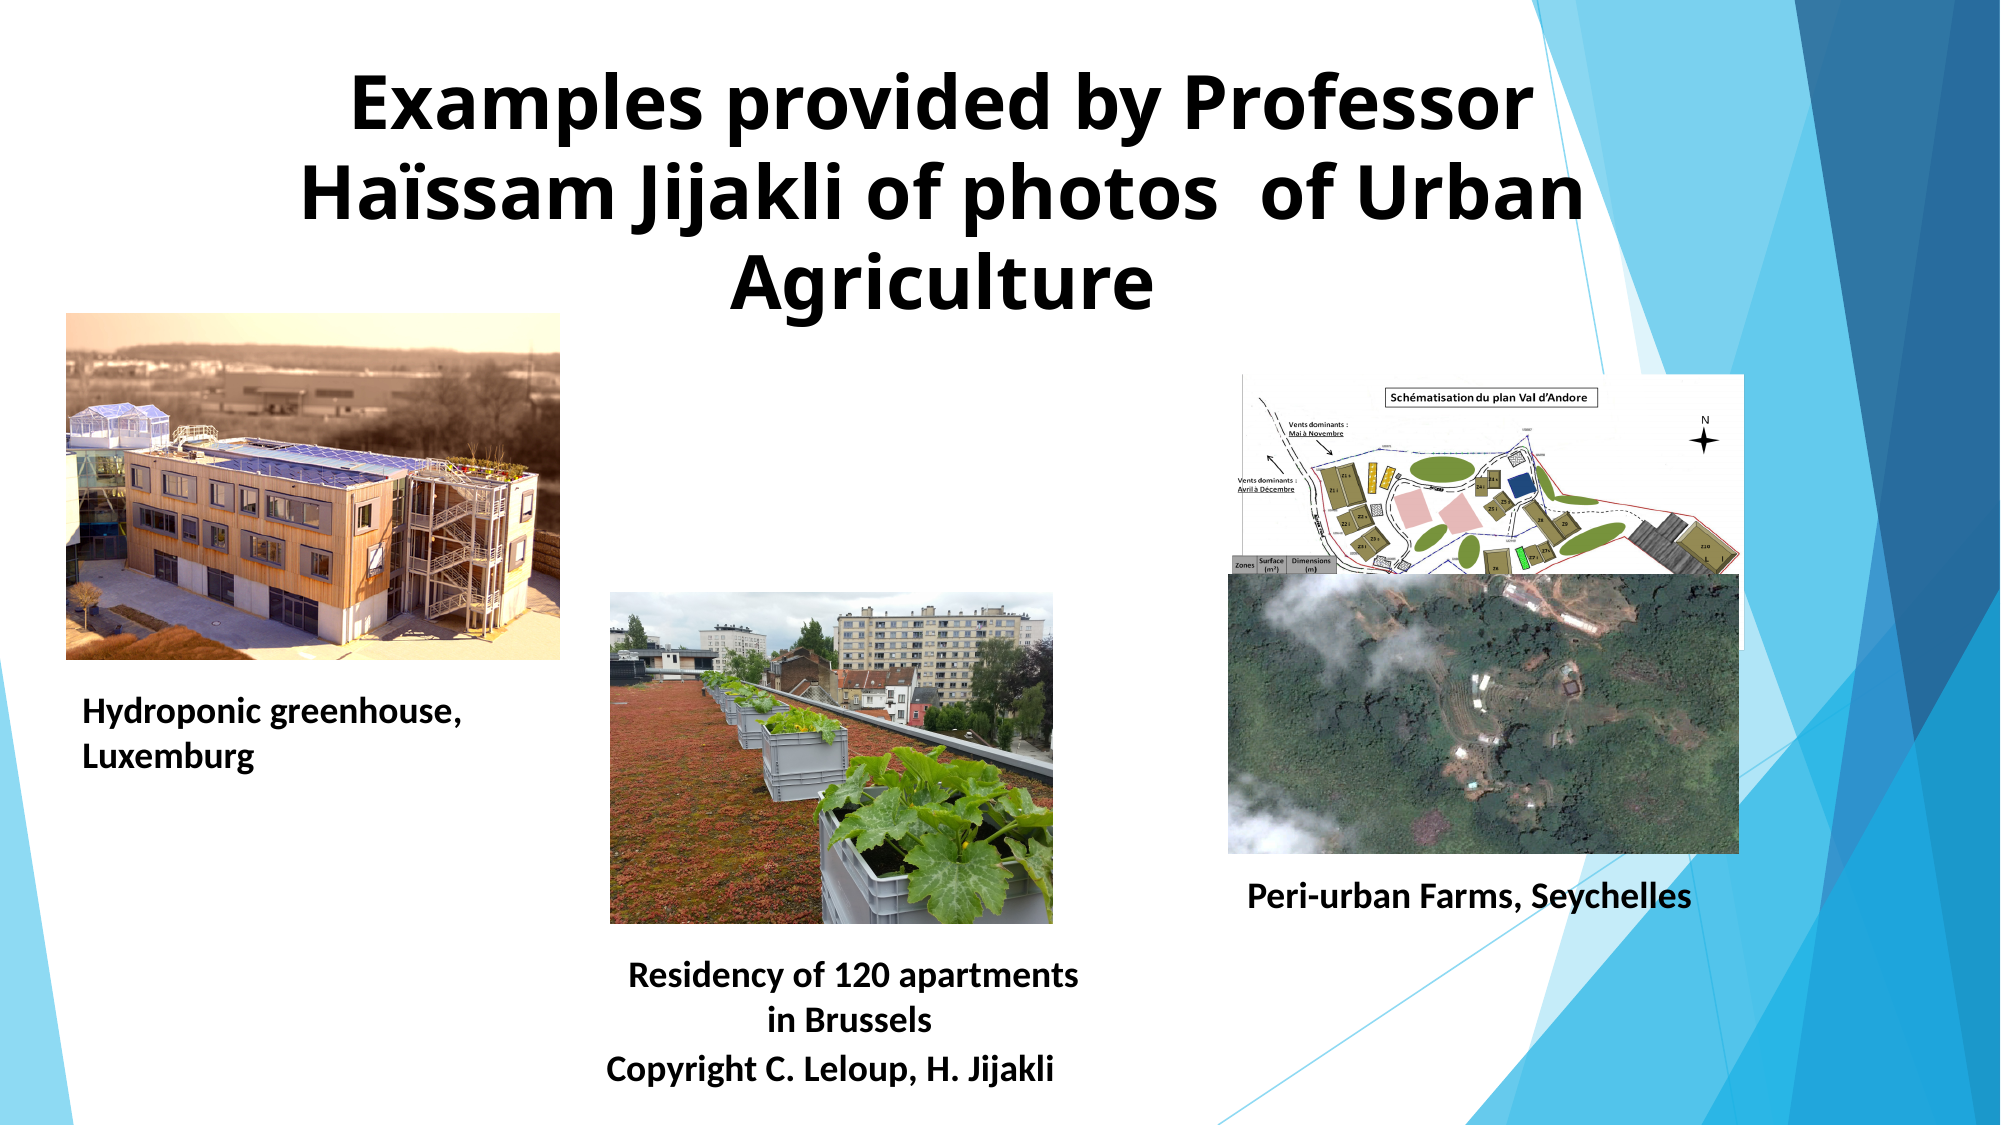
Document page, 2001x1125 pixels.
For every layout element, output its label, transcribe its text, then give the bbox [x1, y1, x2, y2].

text_box Copyright C. Leloup, H. Jijakli [591, 1036, 1117, 1097]
text_box Residency of 120 apartments in Brussels [610, 942, 1098, 1036]
picture [66, 313, 560, 660]
title Examples provided by Professor Haïssam Jijakli of photos of Urban Agriculture [231, 46, 1654, 314]
picture [1228, 374, 1751, 854]
picture [610, 592, 1053, 925]
text_box Hydroponic greenhouse, Luxemburg [67, 678, 509, 785]
text_box Peri-urban Farms, Seychelles [1205, 863, 1735, 924]
